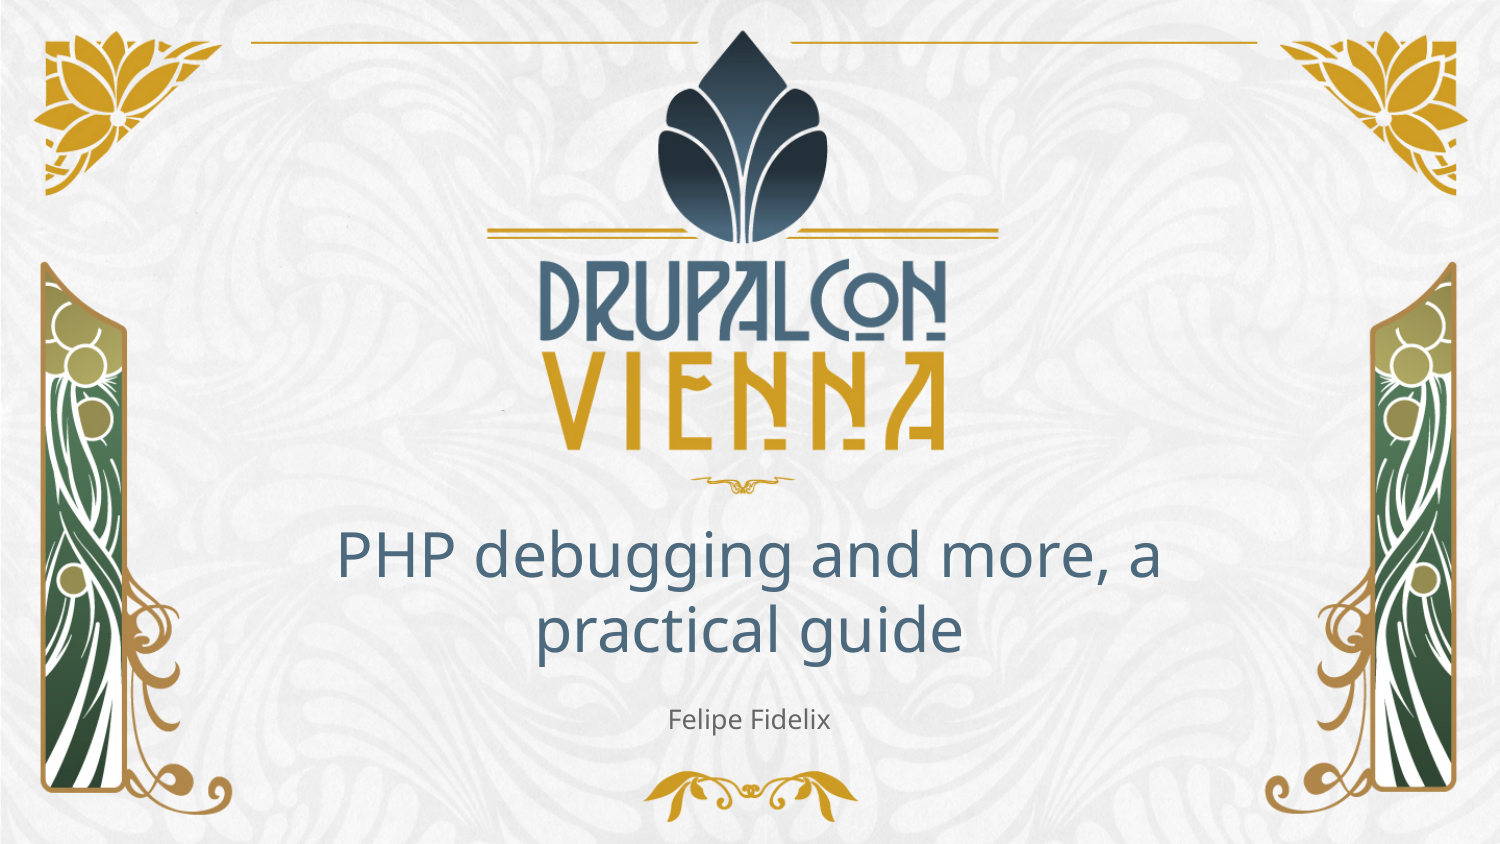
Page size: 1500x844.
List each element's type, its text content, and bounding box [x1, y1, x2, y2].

picture [0, 0, 1500, 844]
text_box Felipe Fidelix [392, 687, 1106, 729]
text_box PHP debugging and more, a practical guide [227, 500, 1273, 580]
